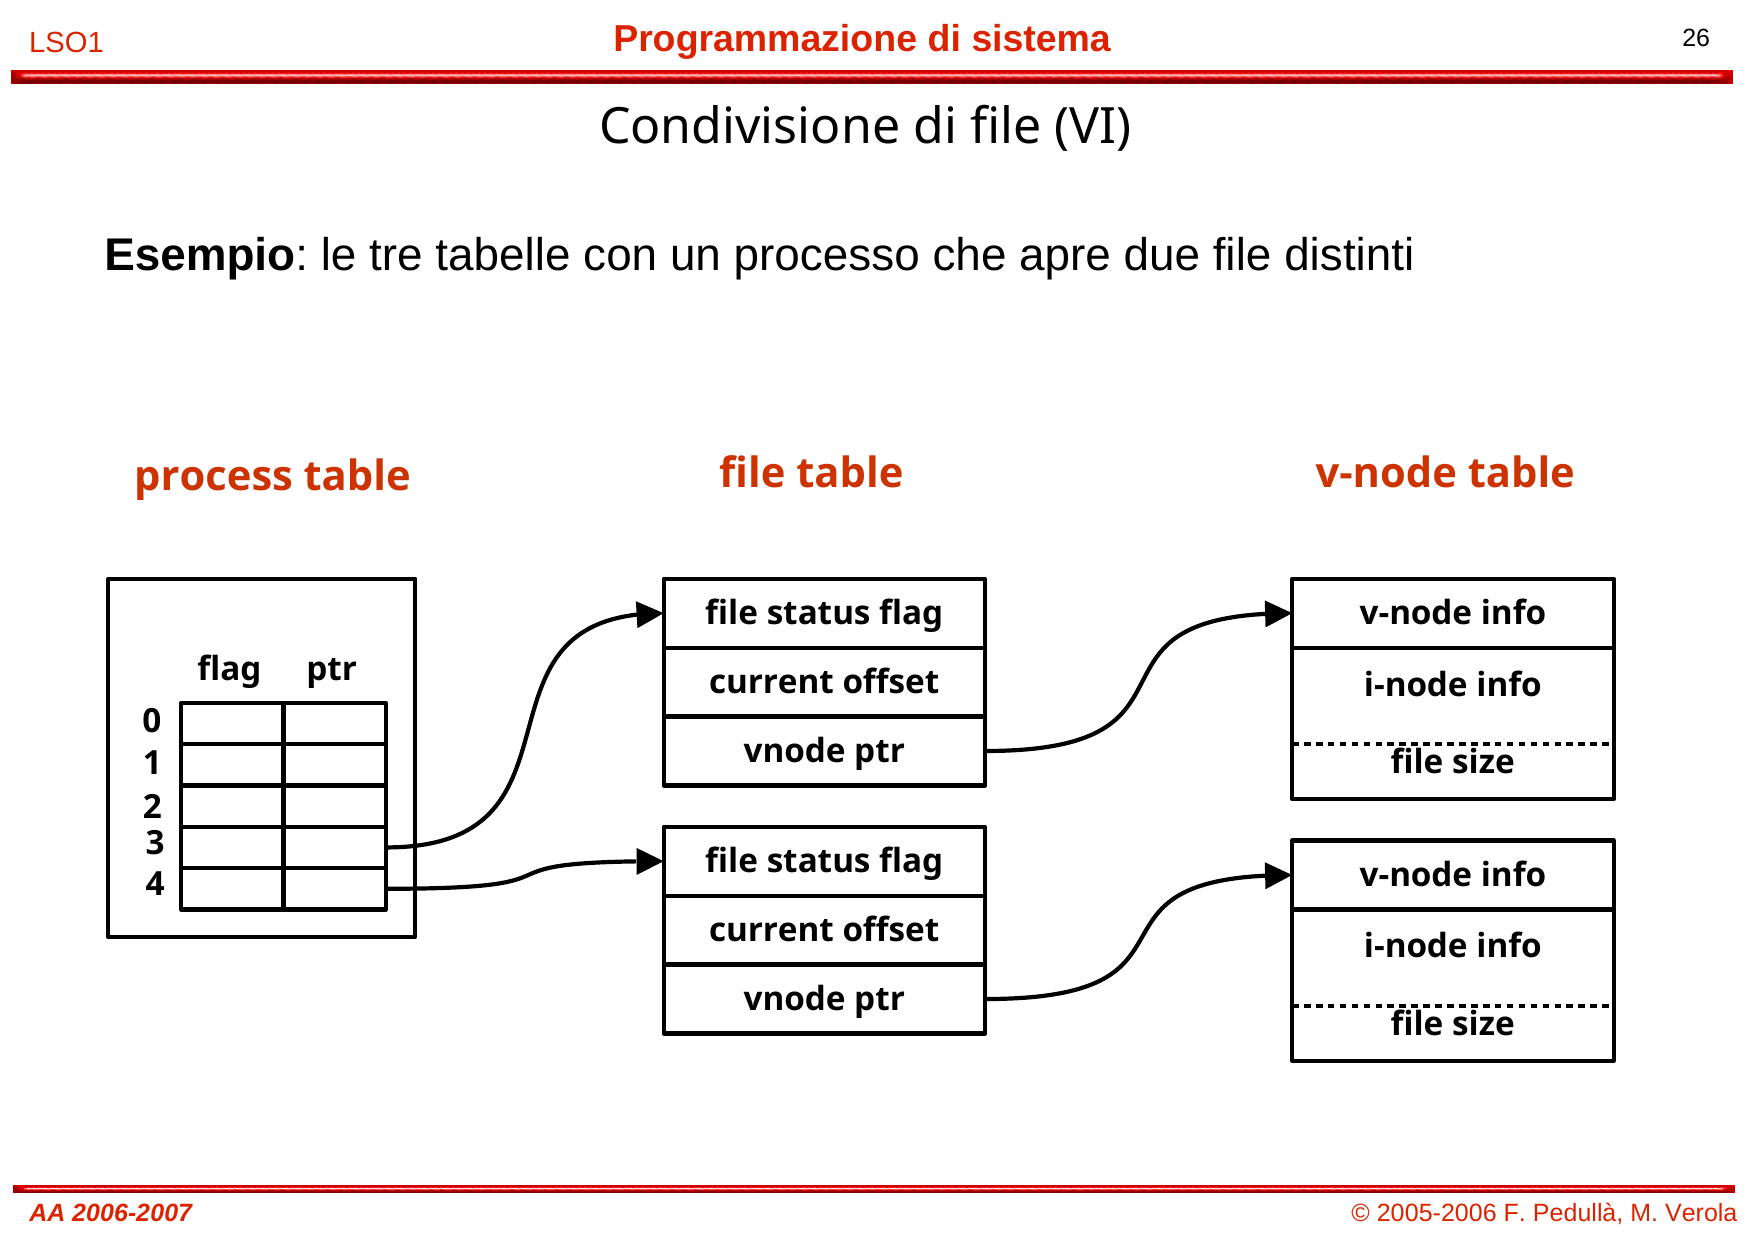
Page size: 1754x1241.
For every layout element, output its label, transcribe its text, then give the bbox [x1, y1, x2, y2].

text_box vnode ptr [663, 964, 986, 1034]
text_box vnode ptr [663, 716, 986, 786]
text_box 3 [125, 815, 185, 857]
text_box v-node table [1277, 440, 1614, 523]
text_box ptr [285, 641, 379, 711]
text_box i-node info file size [1292, 907, 1614, 1064]
text_box flag [175, 641, 284, 711]
text_box file status flag [663, 578, 986, 646]
text_box v-node info [1292, 840, 1614, 907]
text_box current offset [663, 895, 986, 963]
text_box 4 [125, 857, 185, 926]
text_box 2 [122, 779, 182, 848]
list Esempio: le tre tabelle con un processo che apre due file distinti [89, 217, 1727, 338]
text_box i-node info file size [1292, 645, 1614, 802]
text_box v-node info [1292, 578, 1614, 645]
text_box file status flag [663, 826, 986, 894]
text_box process table [97, 444, 448, 526]
picture [13, 1185, 1735, 1193]
text_box current offset [663, 647, 986, 714]
picture [11, 70, 1733, 84]
text_box file table [621, 440, 1002, 523]
text_box 1 [122, 735, 182, 779]
title Condivisione di file (VI) [514, 78, 1217, 174]
text_box 0 [122, 694, 182, 735]
